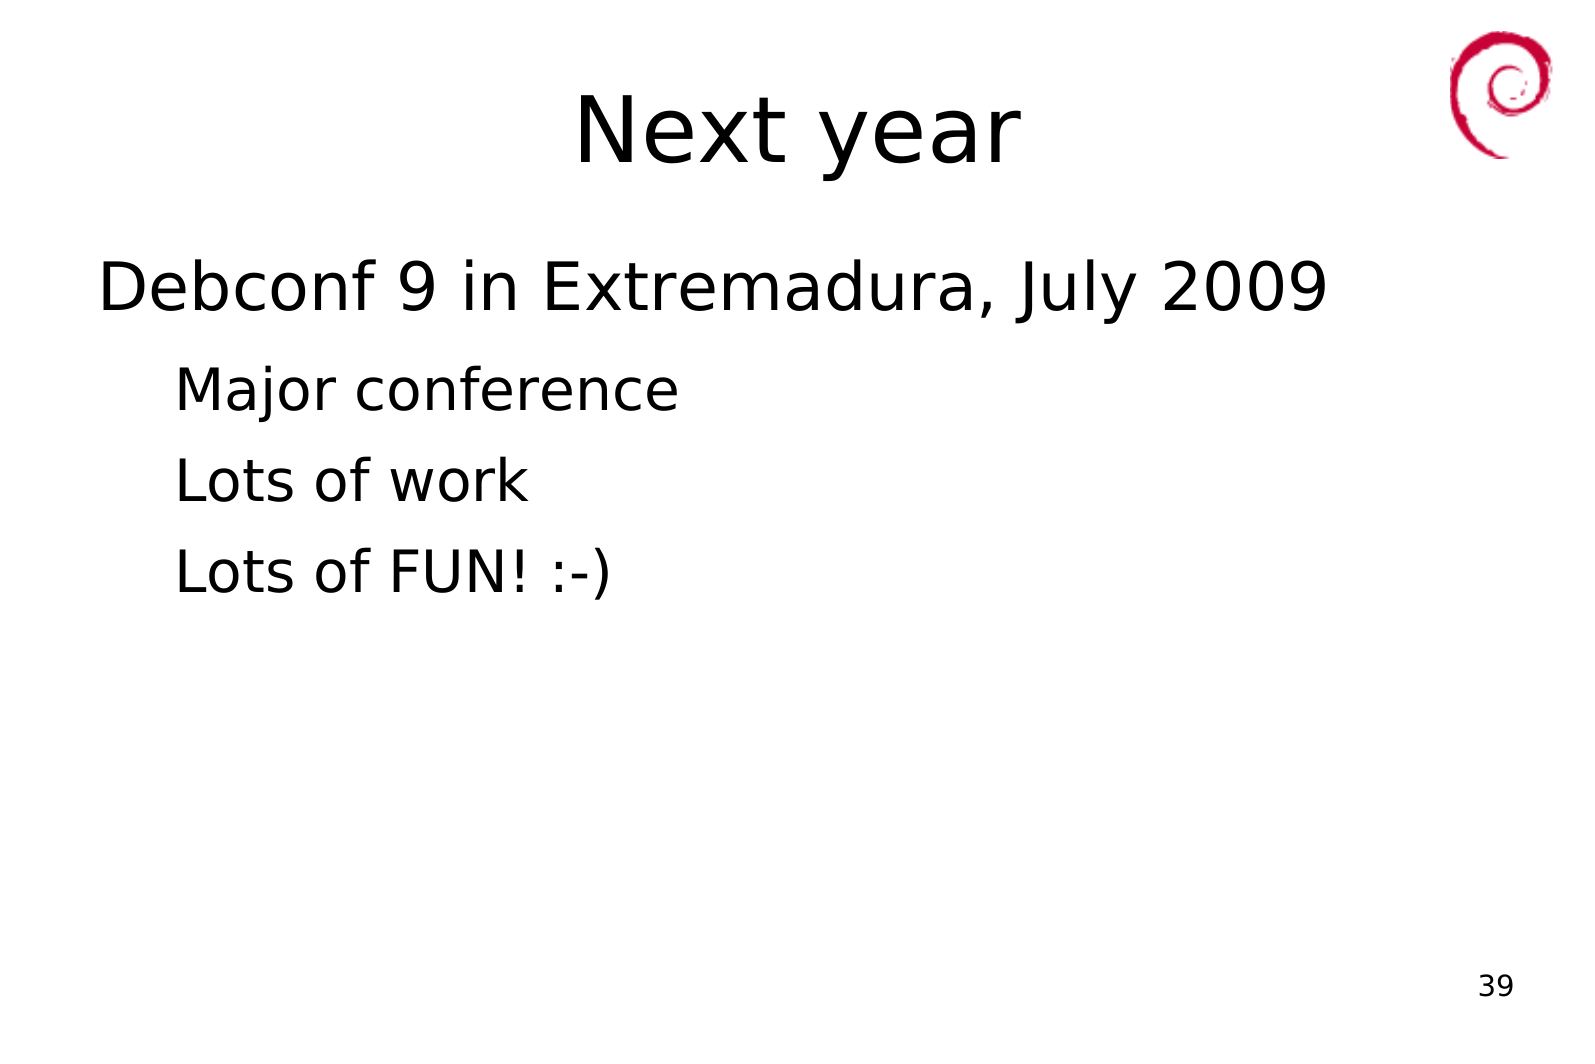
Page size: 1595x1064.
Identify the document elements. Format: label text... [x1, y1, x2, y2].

list Debconf 9 in Extremadura, July 2009 Major conference Lots of work Lots of FUN! :-) [79, 248, 1515, 951]
picture [1450, 31, 1555, 159]
title Next year [79, 42, 1515, 221]
